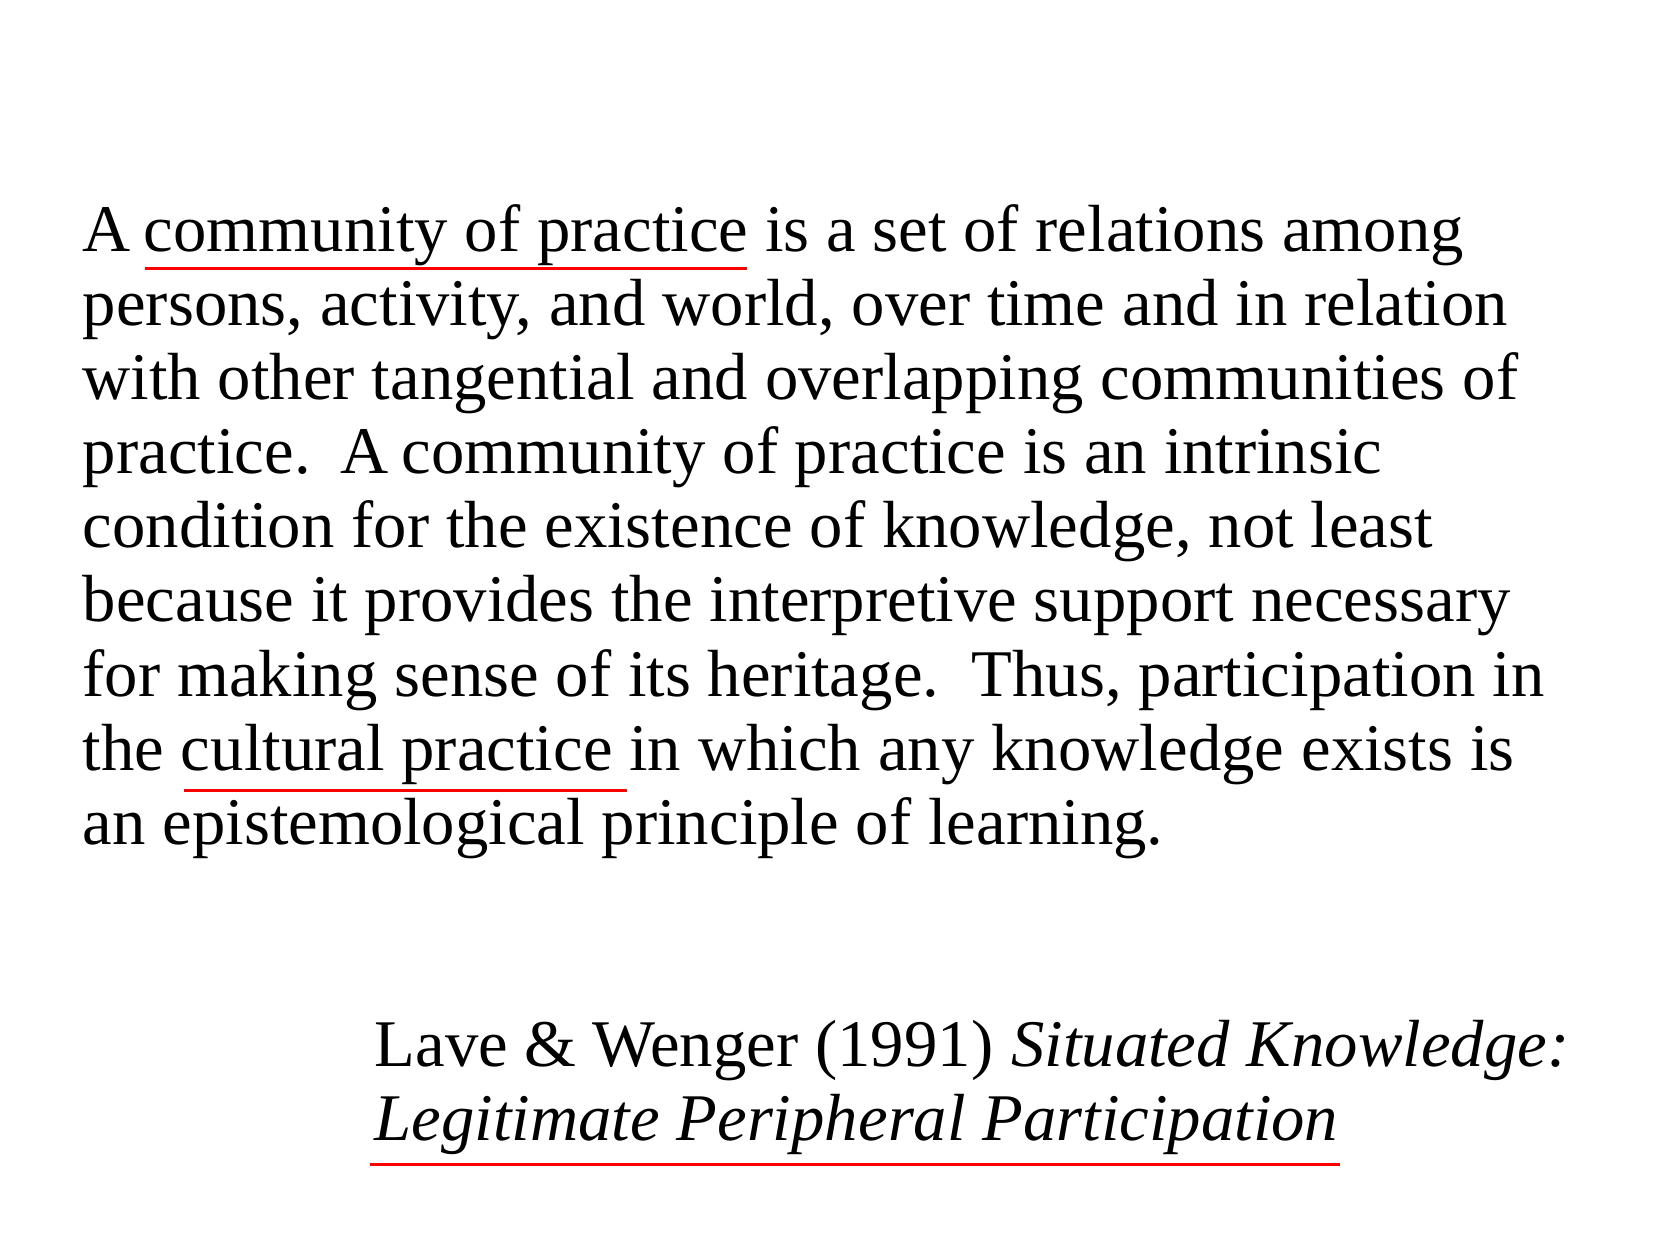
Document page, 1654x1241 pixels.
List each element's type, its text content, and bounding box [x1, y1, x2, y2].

subtitle A community of practice is a set of relations among persons, activity, and world, over time and in relation with other tangential and overlapping communities of practice. A community of practice is an intrinsic condition for the existence of knowledge, not least because it provides the interpretive support necessary for making sense of its heritage. Thus, participation in the cultural practice in which any knowledge exists is an epistemological principle of learning. Lave & Wenger (1991) Situated Knowledge: Legitimate Peripheral Participation [82, 78, 1571, 1195]
